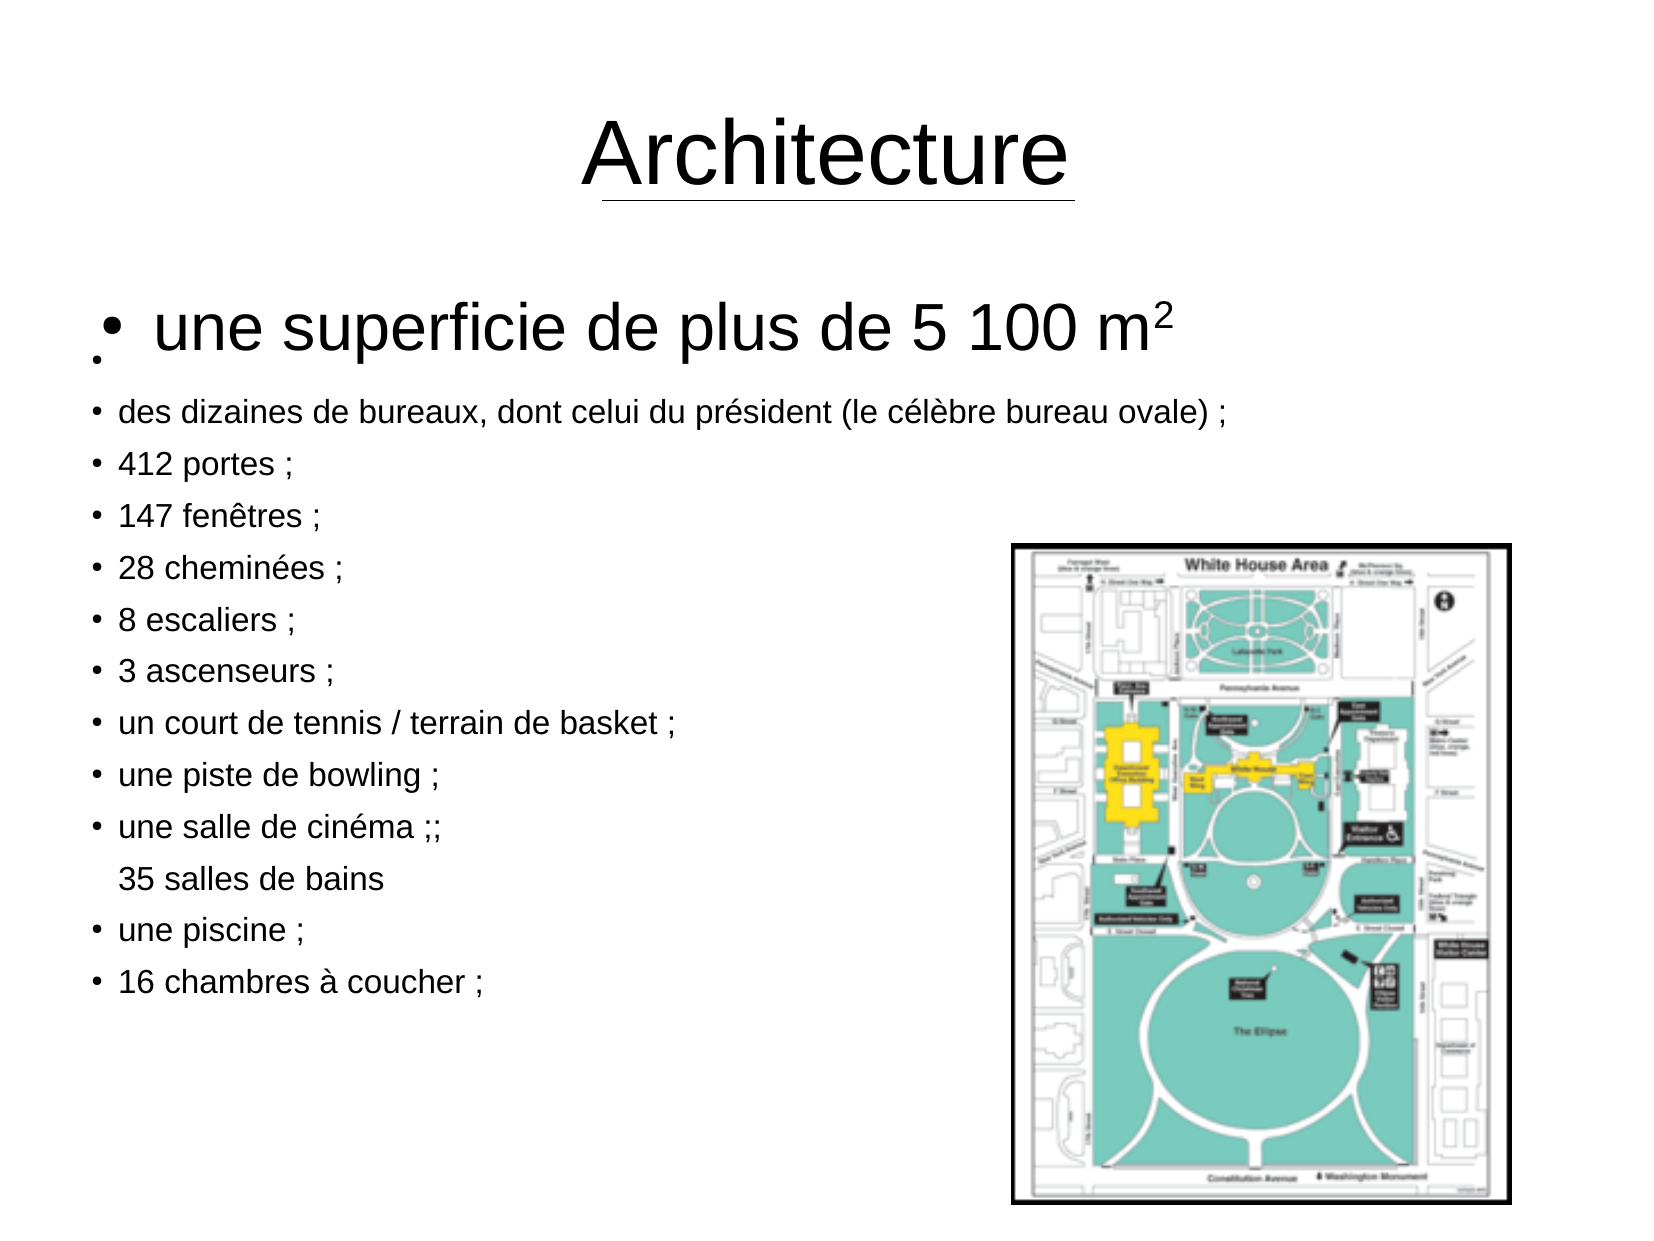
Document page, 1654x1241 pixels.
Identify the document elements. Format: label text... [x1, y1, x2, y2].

title Architecture [82, 49, 1571, 257]
picture [1011, 1010, 1512, 1205]
list des dizaines de bureaux, dont celui du président (le célèbre bureau ovale) ; 412 portes ; 147 fenêtres ; 28 cheminées ; 8 escaliers ; 3 ascenseurs ; un court de tennis / terrain de basket ; une piste de bowling ; une salle de cinéma ;; 35 salles de bains une piscine ; 16 chambres à coucher ; [82, 290, 1571, 1010]
